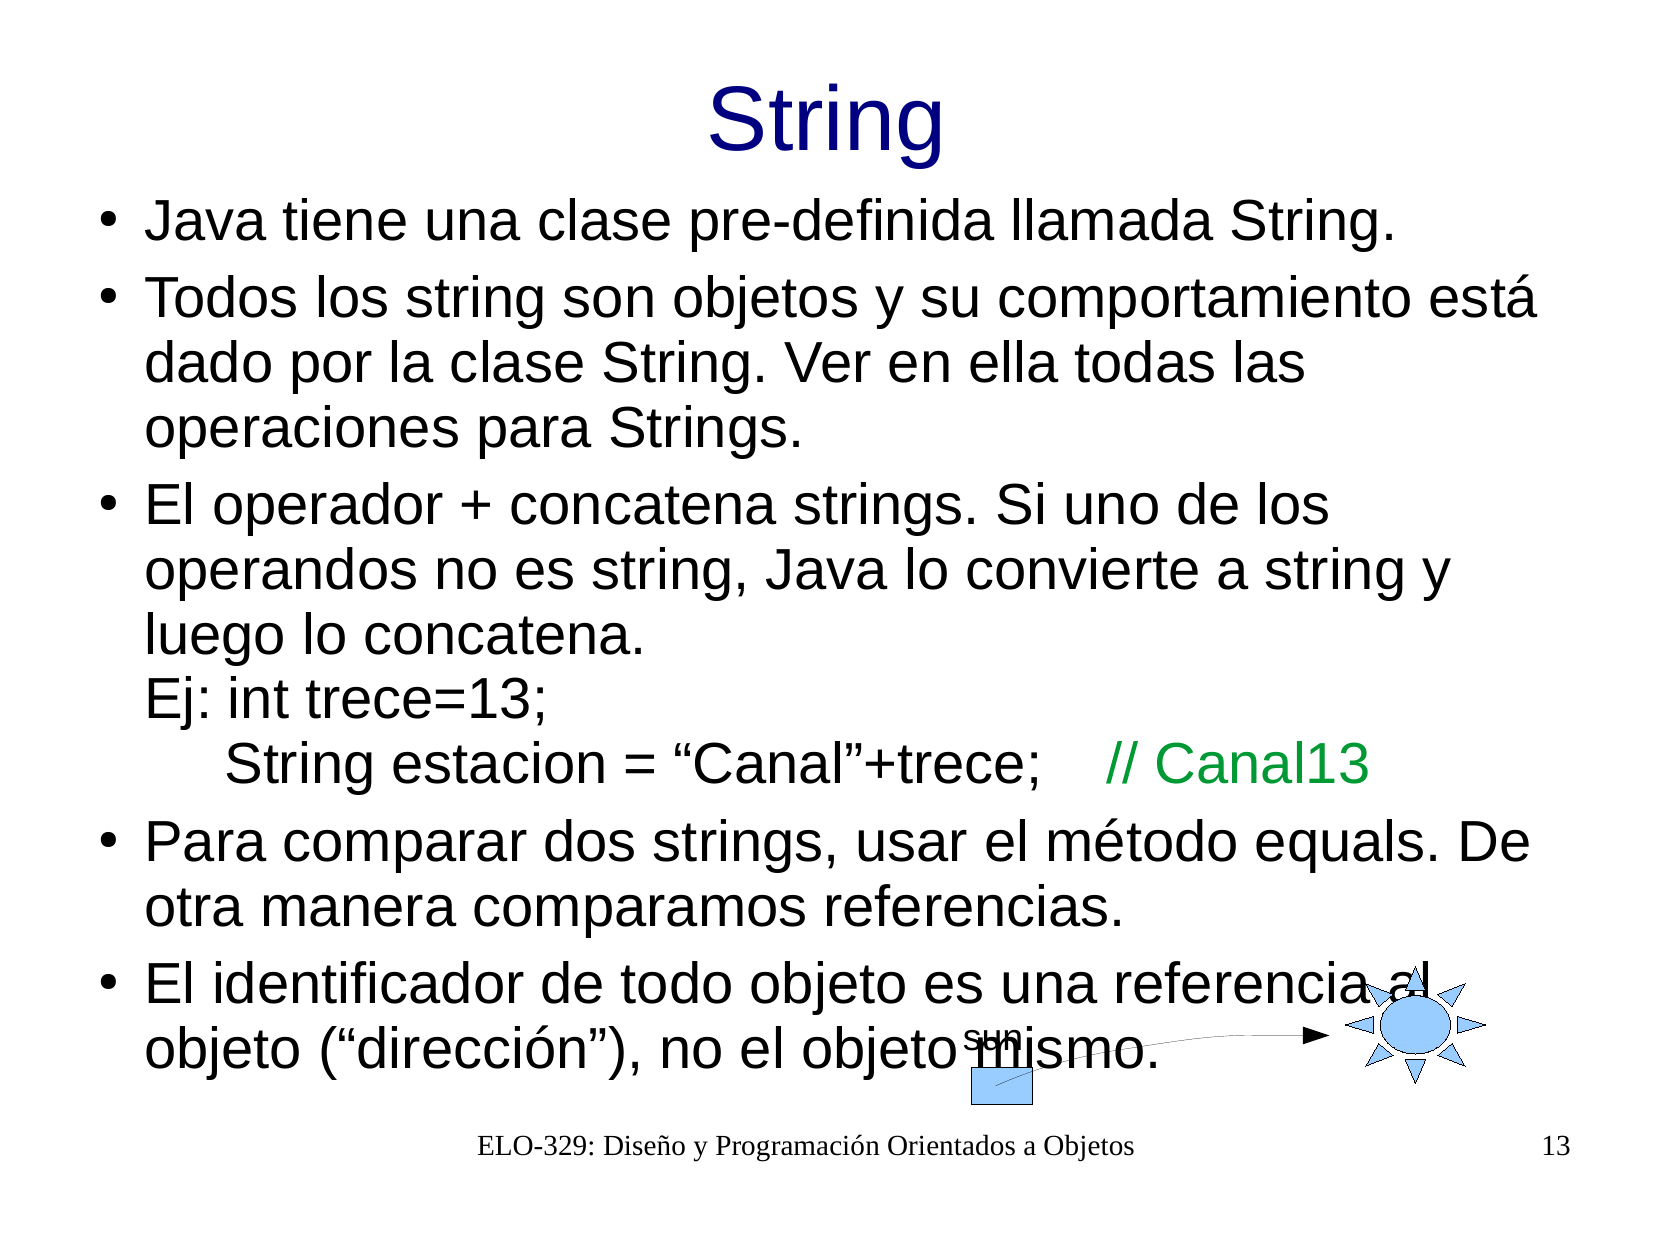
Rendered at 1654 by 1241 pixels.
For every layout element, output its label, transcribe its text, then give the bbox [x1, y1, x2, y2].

text_box [1457, 1016, 1486, 1034]
text_box [1437, 1043, 1466, 1067]
text_box [1365, 1043, 1394, 1067]
title String [82, 49, 1571, 187]
text_box [1405, 966, 1426, 991]
text_box [1405, 1059, 1426, 1084]
text_box [1437, 983, 1466, 1007]
text_box [1345, 1016, 1374, 1034]
text_box sun [1037, 1064, 1057, 1071]
text_box [1380, 995, 1451, 1055]
list Java tiene una clase pre-definida llamada String. Todos los string son objetos y su comportamiento está dado por la clase String. Ver en ella todas las operaciones para Strings. El operador + concatena strings. Si uno de los operandos no es string, Java lo convierte a string y luego lo concatena. Ej: int trece=13; String estacion = “Canal”+trece; // Canal13 Para comparar dos strings, usar el método equals. De otra manera comparamos referencias. El identificador de todo objeto es una referencia al objeto (“dirección”), no el objeto mismo. [82, 187, 1571, 1088]
text_box sun [948, 1009, 1057, 1071]
text_box [1365, 983, 1394, 1007]
text_box [971, 1067, 1033, 1105]
